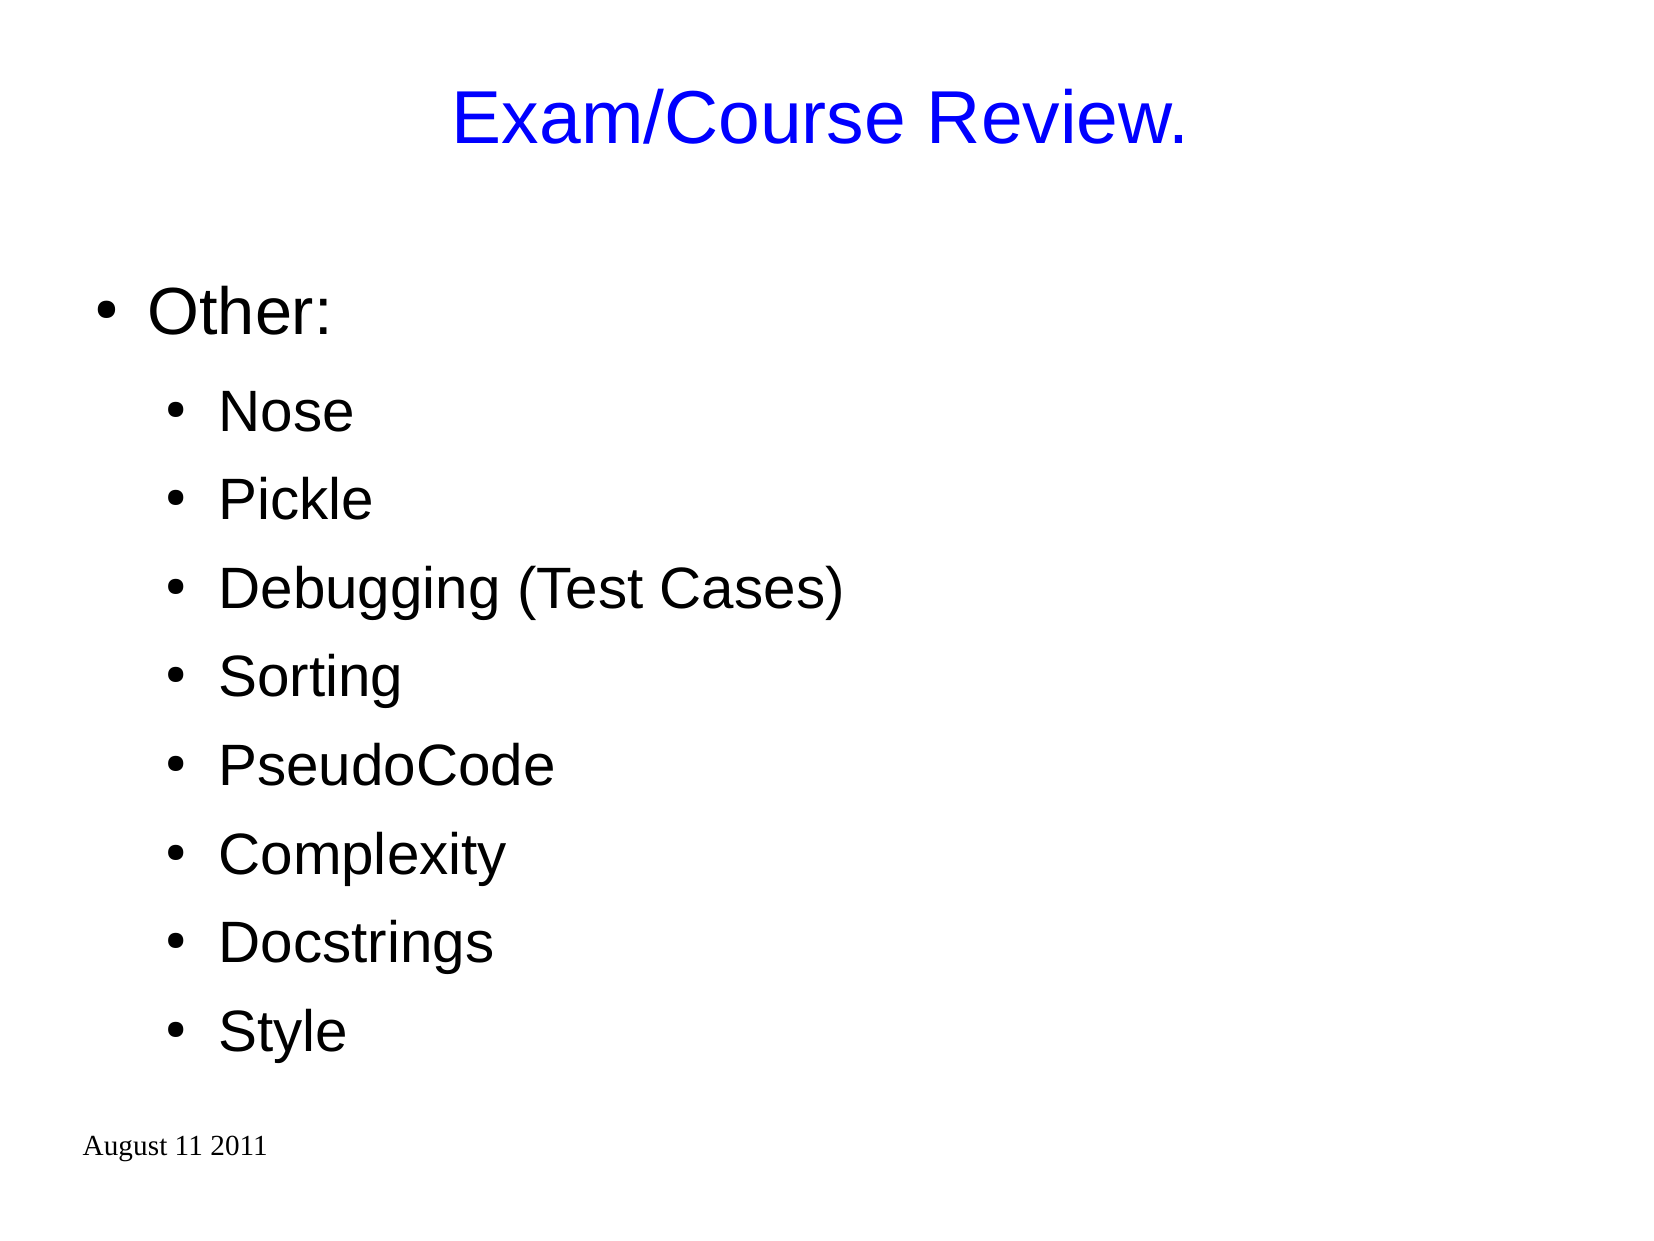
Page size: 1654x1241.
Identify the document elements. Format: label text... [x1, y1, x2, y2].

title Exam/Course Review. [76, 58, 1565, 178]
list Other: Nose Pickle Debugging (Test Cases) Sorting PseudoCode Complexity Docstrings Style [76, 274, 1565, 1093]
